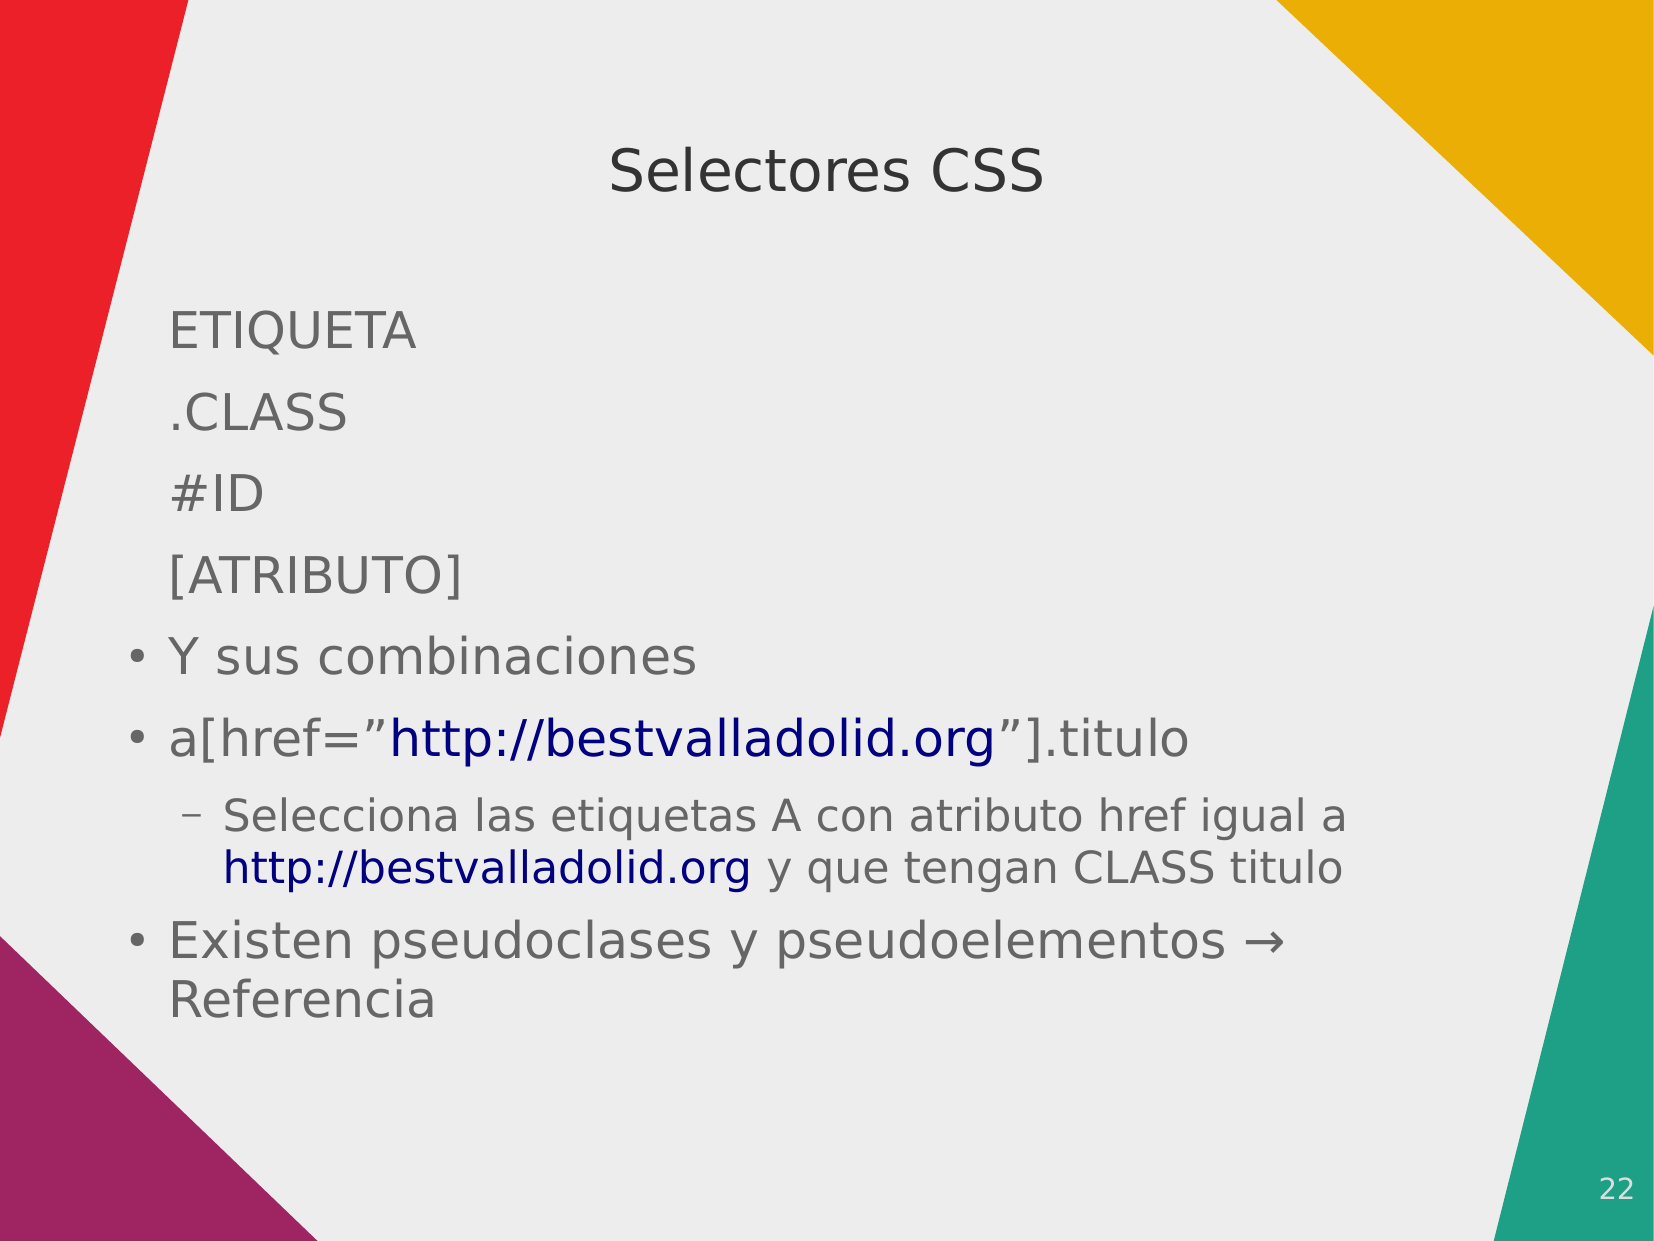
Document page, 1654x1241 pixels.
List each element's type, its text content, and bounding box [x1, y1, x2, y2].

title Selectores CSS [114, 73, 1539, 271]
list ETIQUETA .CLASS #ID [ATRIBUTO] Y sus combinaciones a[href=”http://bestvalladolid.org”].titulo Selecciona las etiquetas A con atributo href igual a http://bestvalladolid.org y que tengan CLASS titulo Existen pseudoclases y pseudoelementos → Referencia [114, 302, 1539, 1033]
